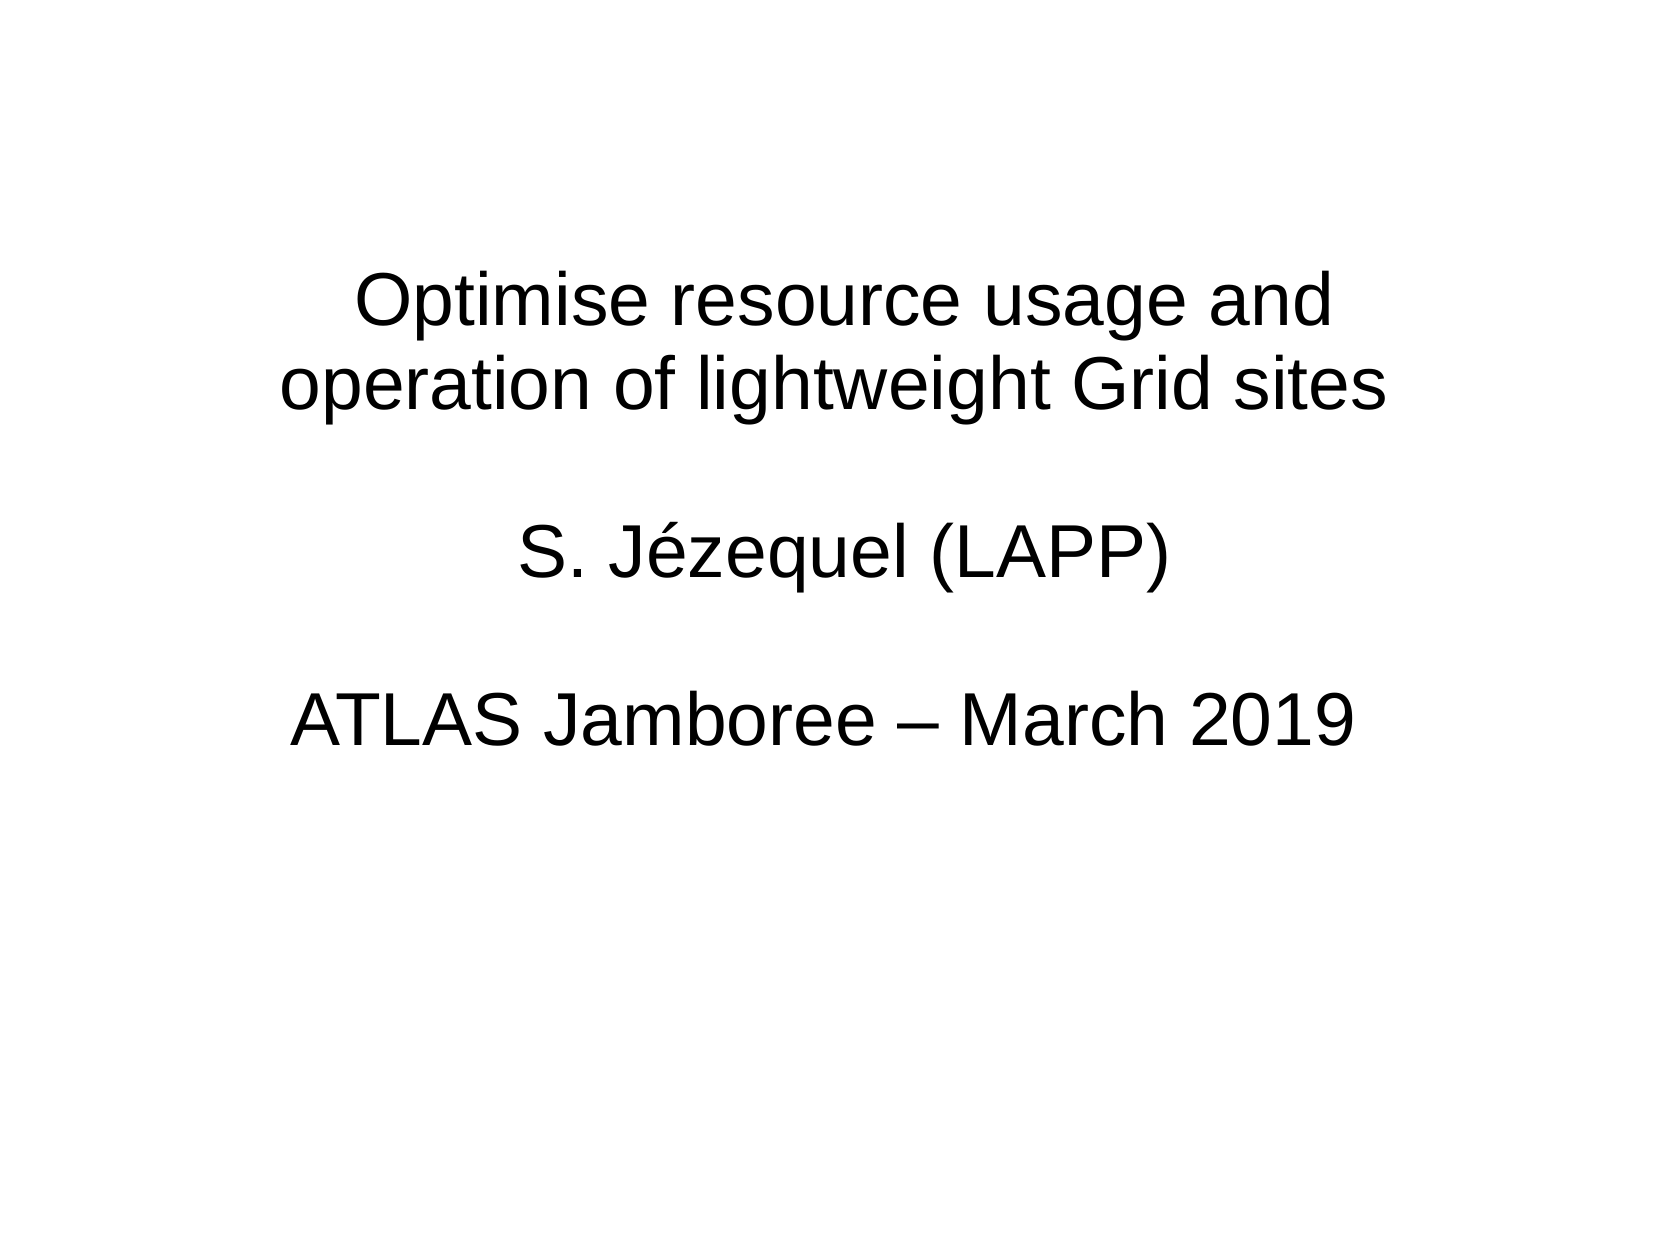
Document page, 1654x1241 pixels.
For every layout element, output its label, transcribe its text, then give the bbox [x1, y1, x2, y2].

title Optimise resource usage and operation of lightweight Grid sites S. Jézequel (LAPP) ATLAS Jamboree – March 2019 [224, 257, 1465, 762]
